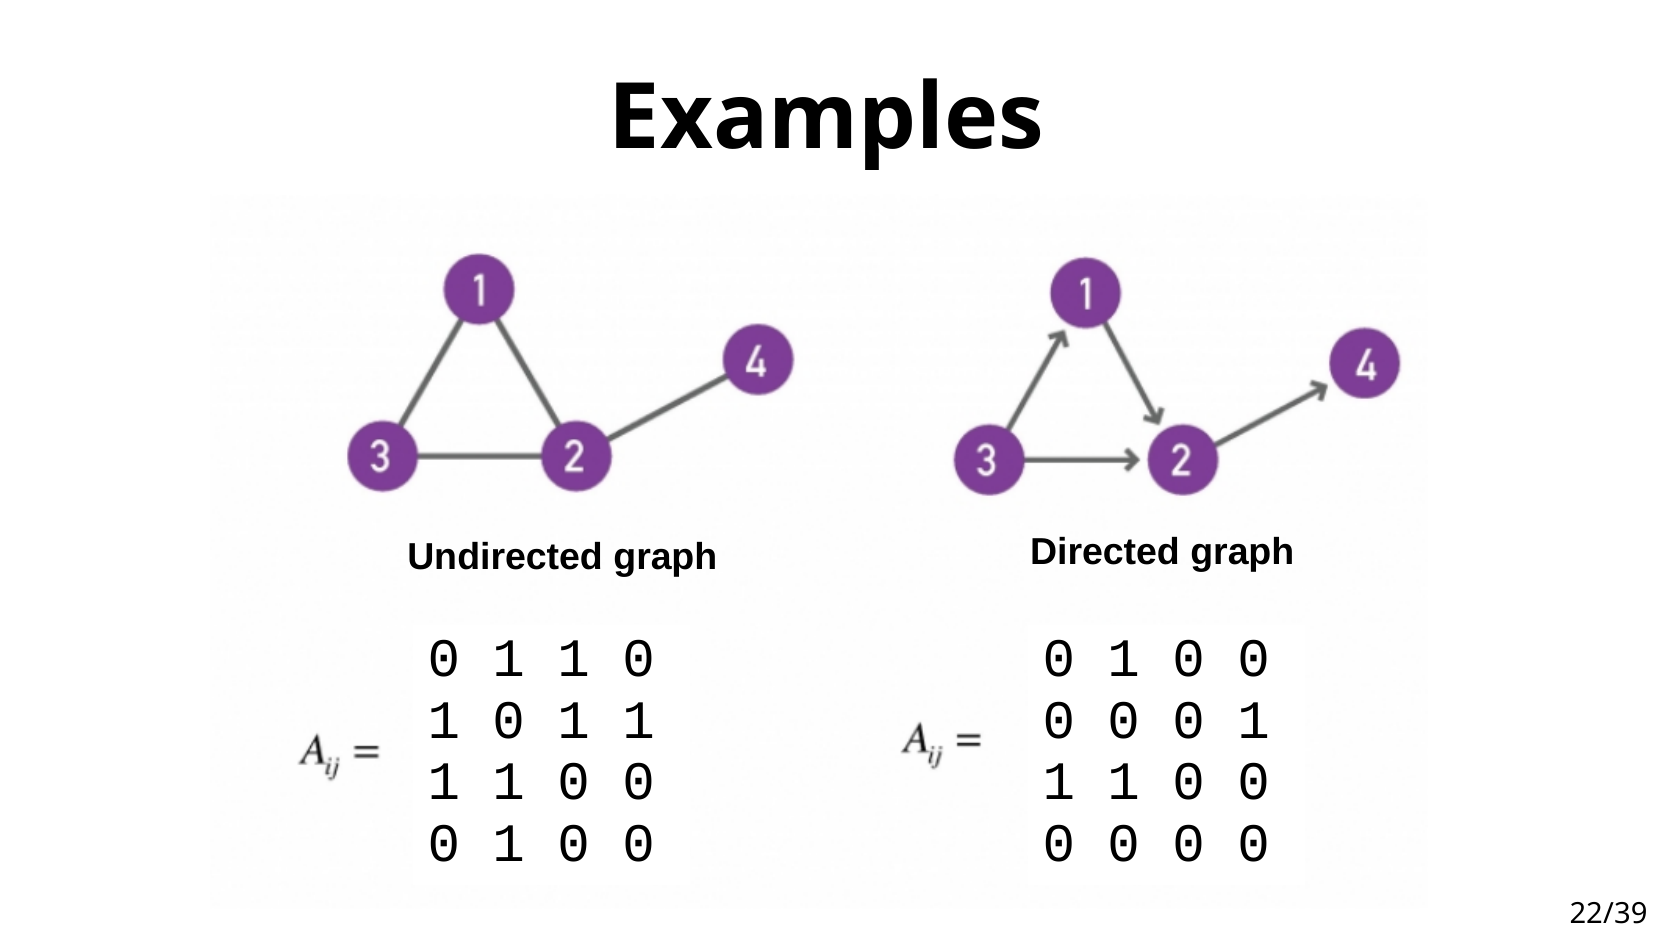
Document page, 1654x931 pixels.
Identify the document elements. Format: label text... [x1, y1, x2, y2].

text_box 0 1 0 0 0 0 0 1 1 1 0 0 0 0 0 0 [1027, 624, 1306, 886]
text_box Directed graph [930, 523, 1396, 580]
picture [210, 194, 1428, 909]
title Examples [82, 1, 1571, 226]
text_box Undirected graph [330, 528, 796, 586]
text_box 0 1 1 0 1 0 1 1 1 1 0 0 0 1 0 0 [412, 624, 691, 886]
